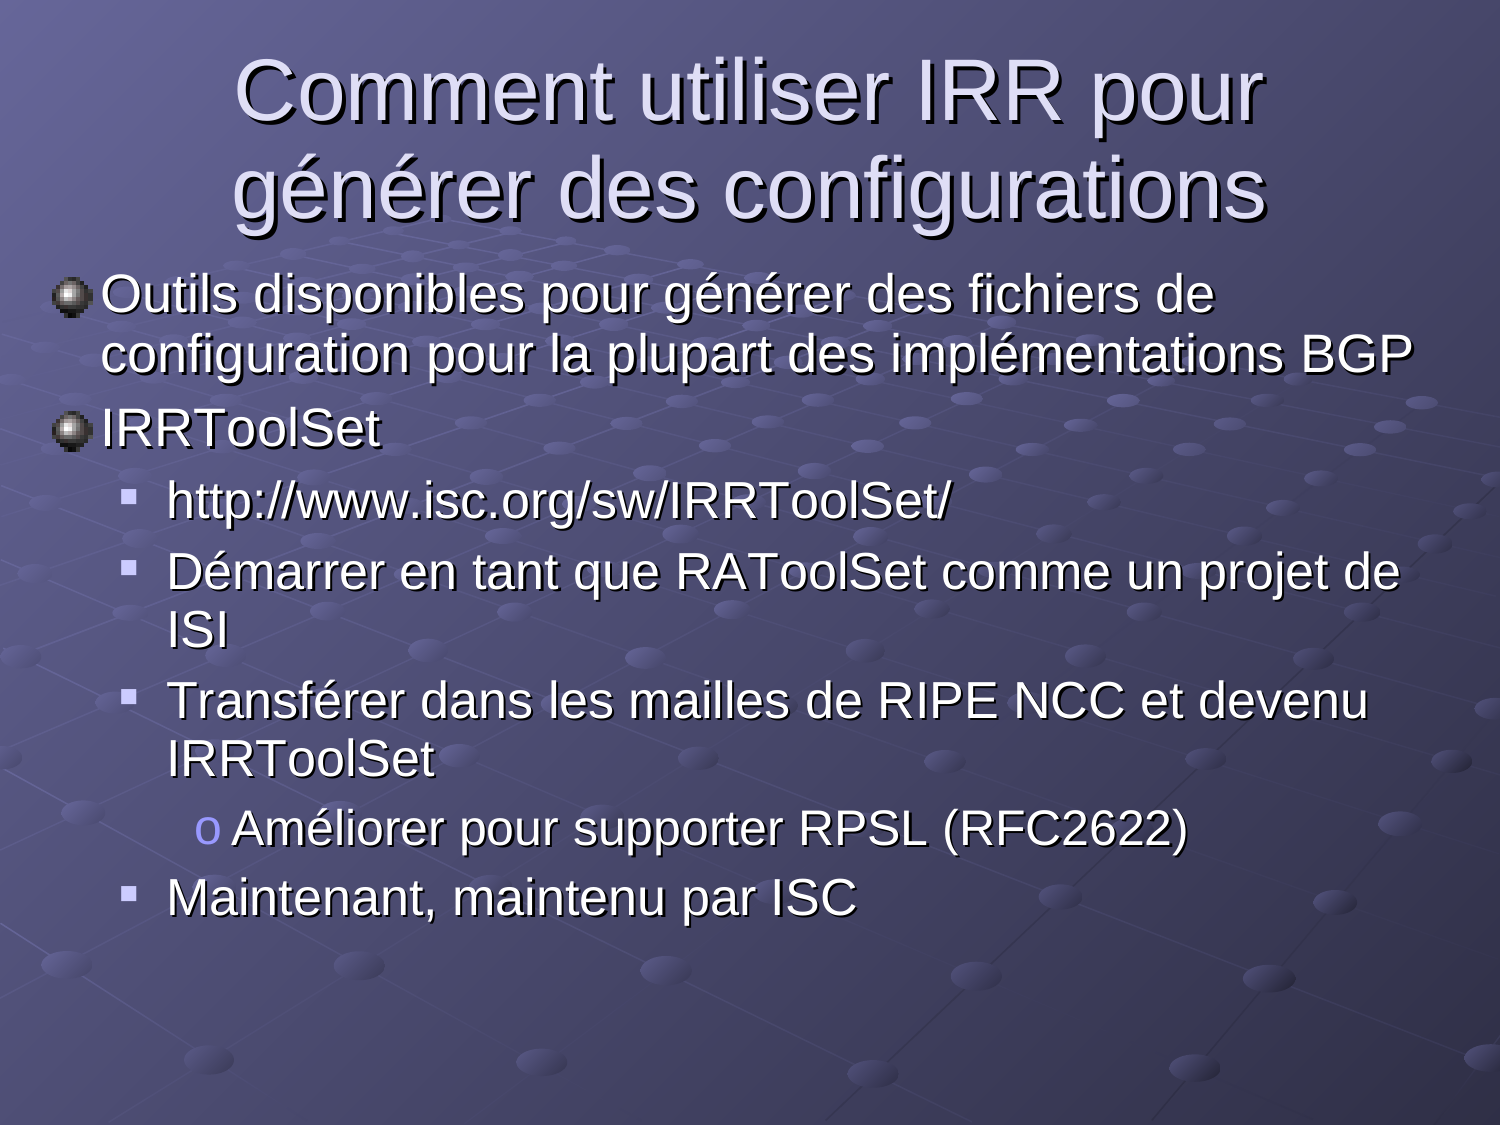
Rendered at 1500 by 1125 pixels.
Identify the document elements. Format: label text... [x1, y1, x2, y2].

list Outils disponibles pour générer des fichiers de configuration pour la plupart des implémentations BGP IRRToolSet http://www.isc.org/sw/IRRToolSet/ Démarrer en tant que RAToolSet comme un projet de ISI Transférer dans les mailles de RIPE NCC et devenu IRRToolSet Améliorer pour supporter RPSL (RFC2622) Maintenant, maintenu par ISC [29, 255, 1459, 1000]
title Comment utiliser IRR pour générer des configurations [75, 26, 1426, 252]
